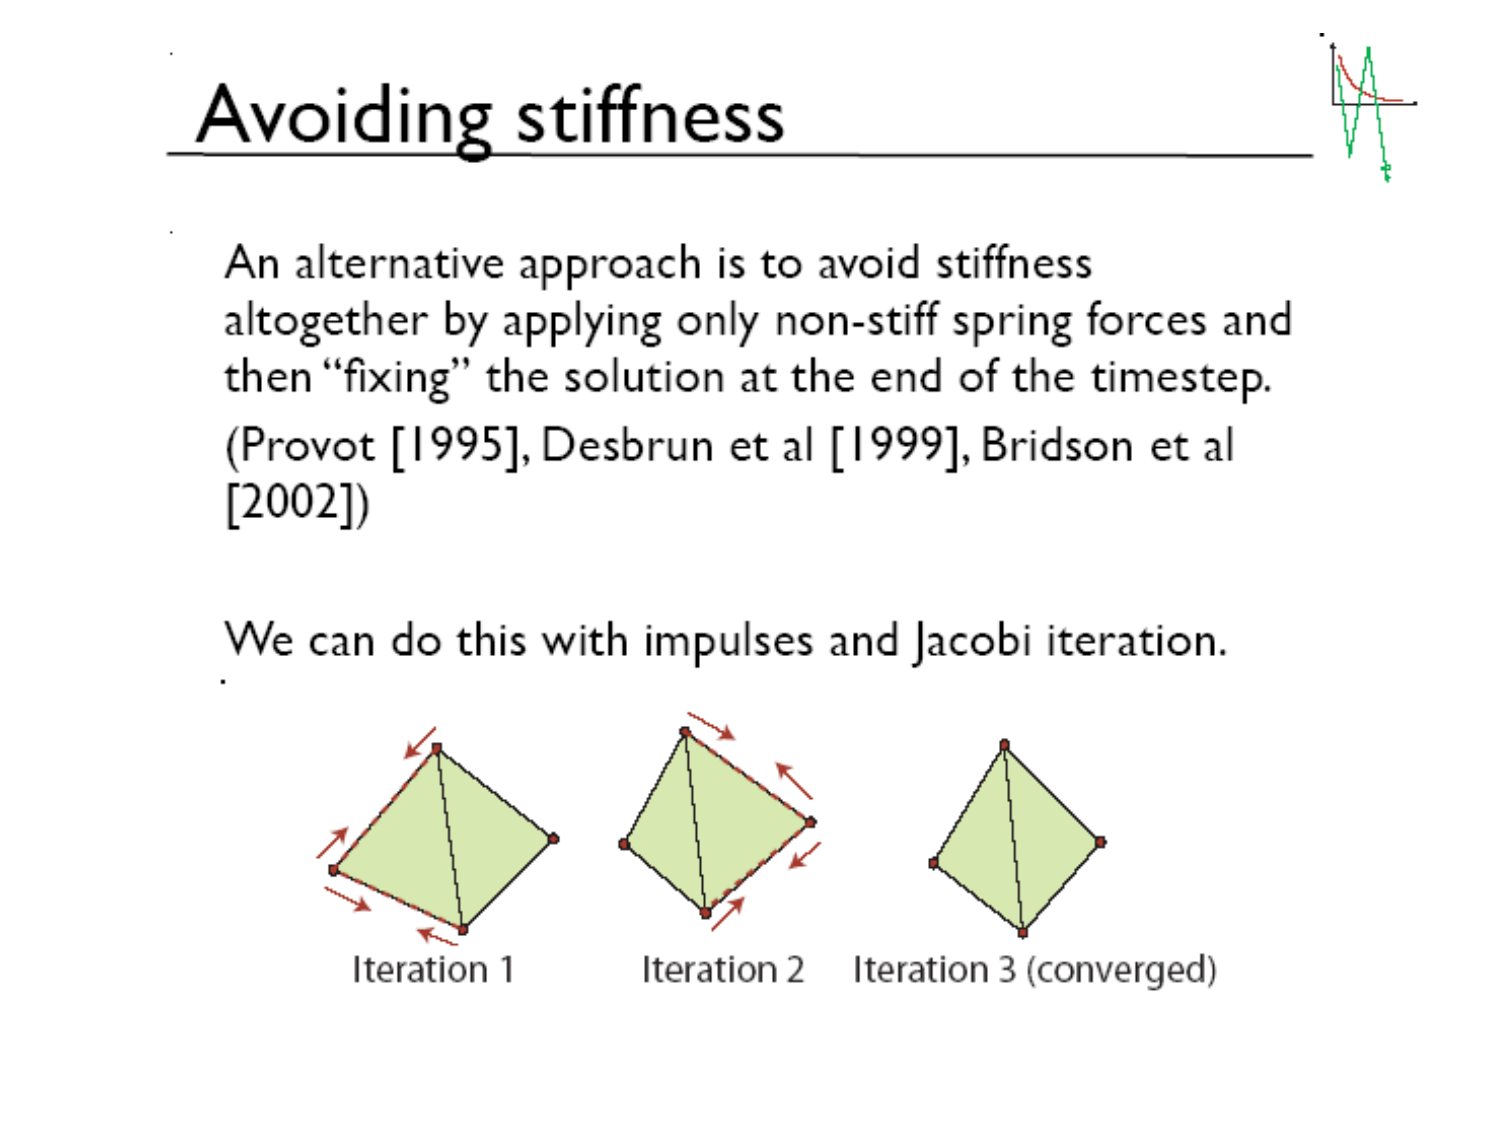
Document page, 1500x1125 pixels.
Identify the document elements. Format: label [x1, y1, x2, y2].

picture [41, 33, 1436, 1074]
